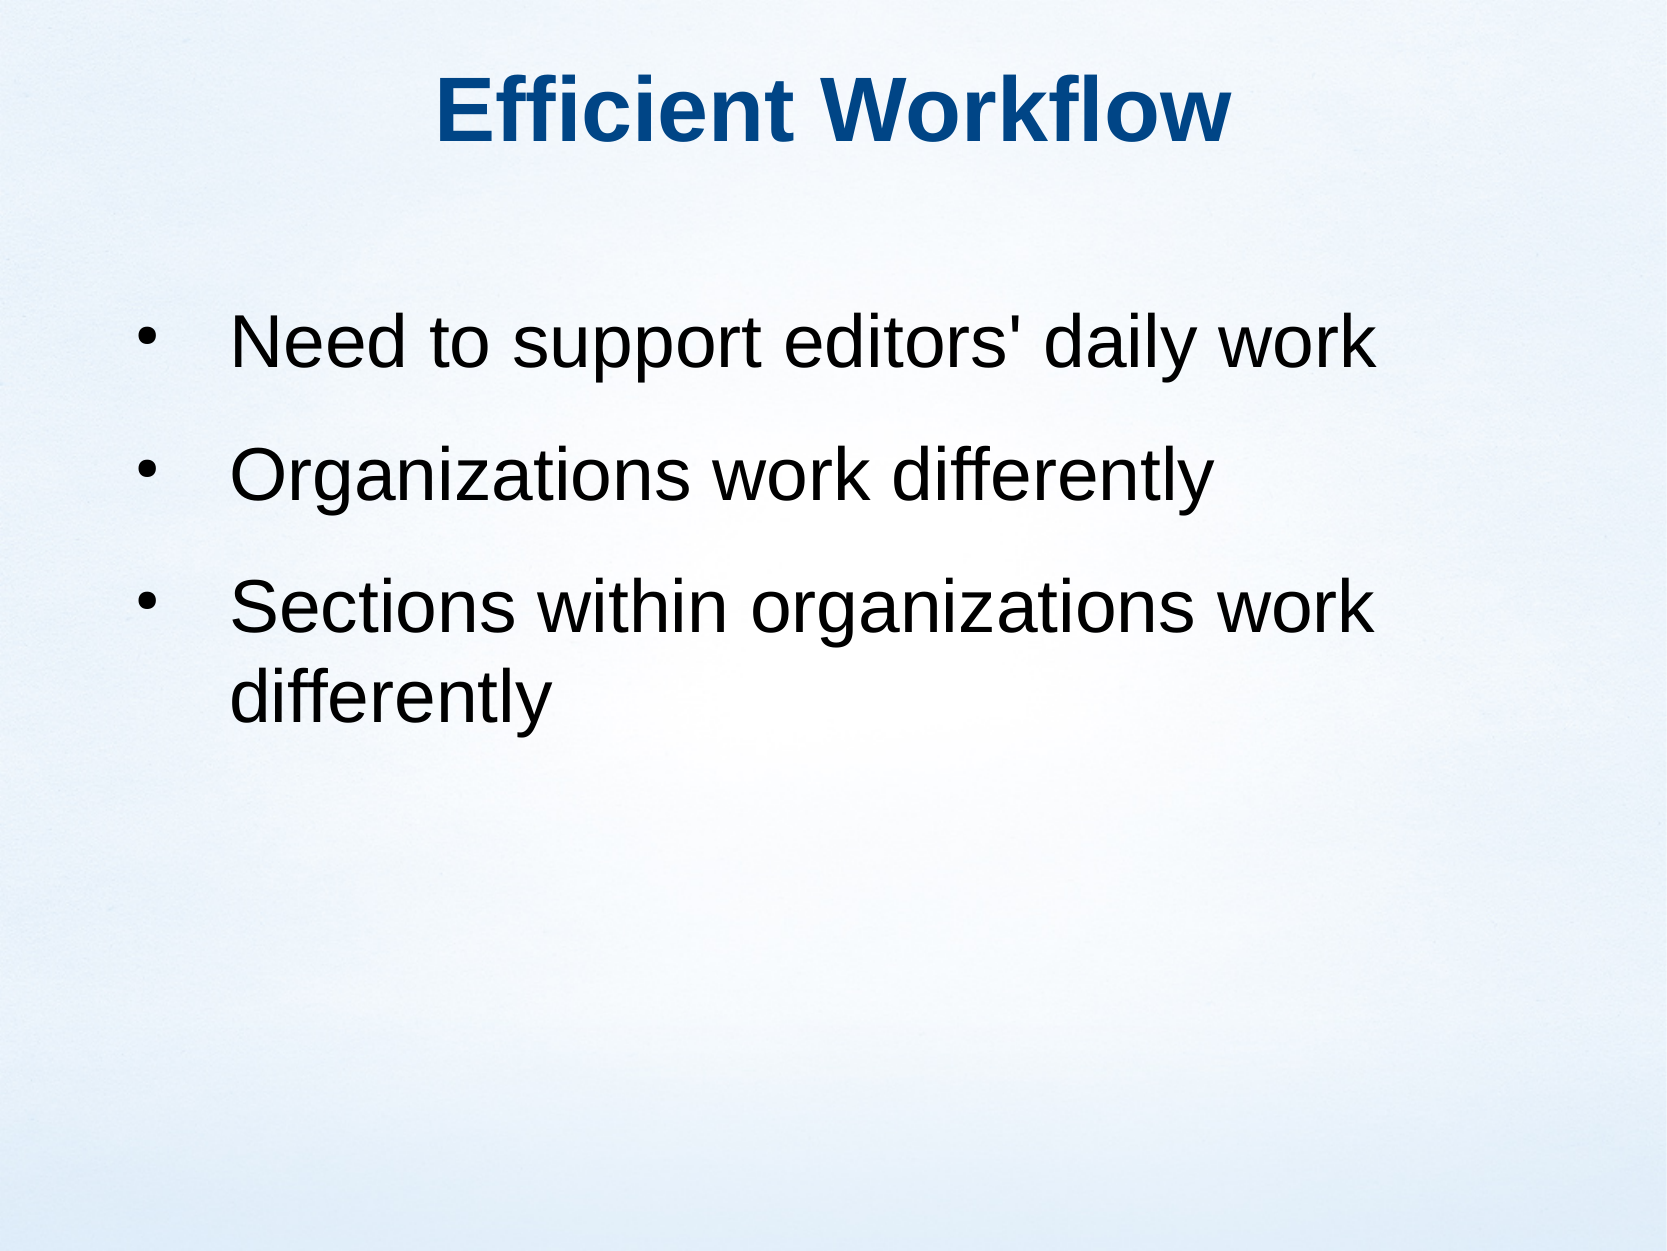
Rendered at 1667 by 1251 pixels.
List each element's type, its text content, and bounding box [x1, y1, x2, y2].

picture [0, 0, 1667, 1251]
title Efficient Workflow [83, 49, 1584, 259]
list Need to support editors' daily work Organizations work differently Sections within organizations work differently [83, 292, 1584, 739]
